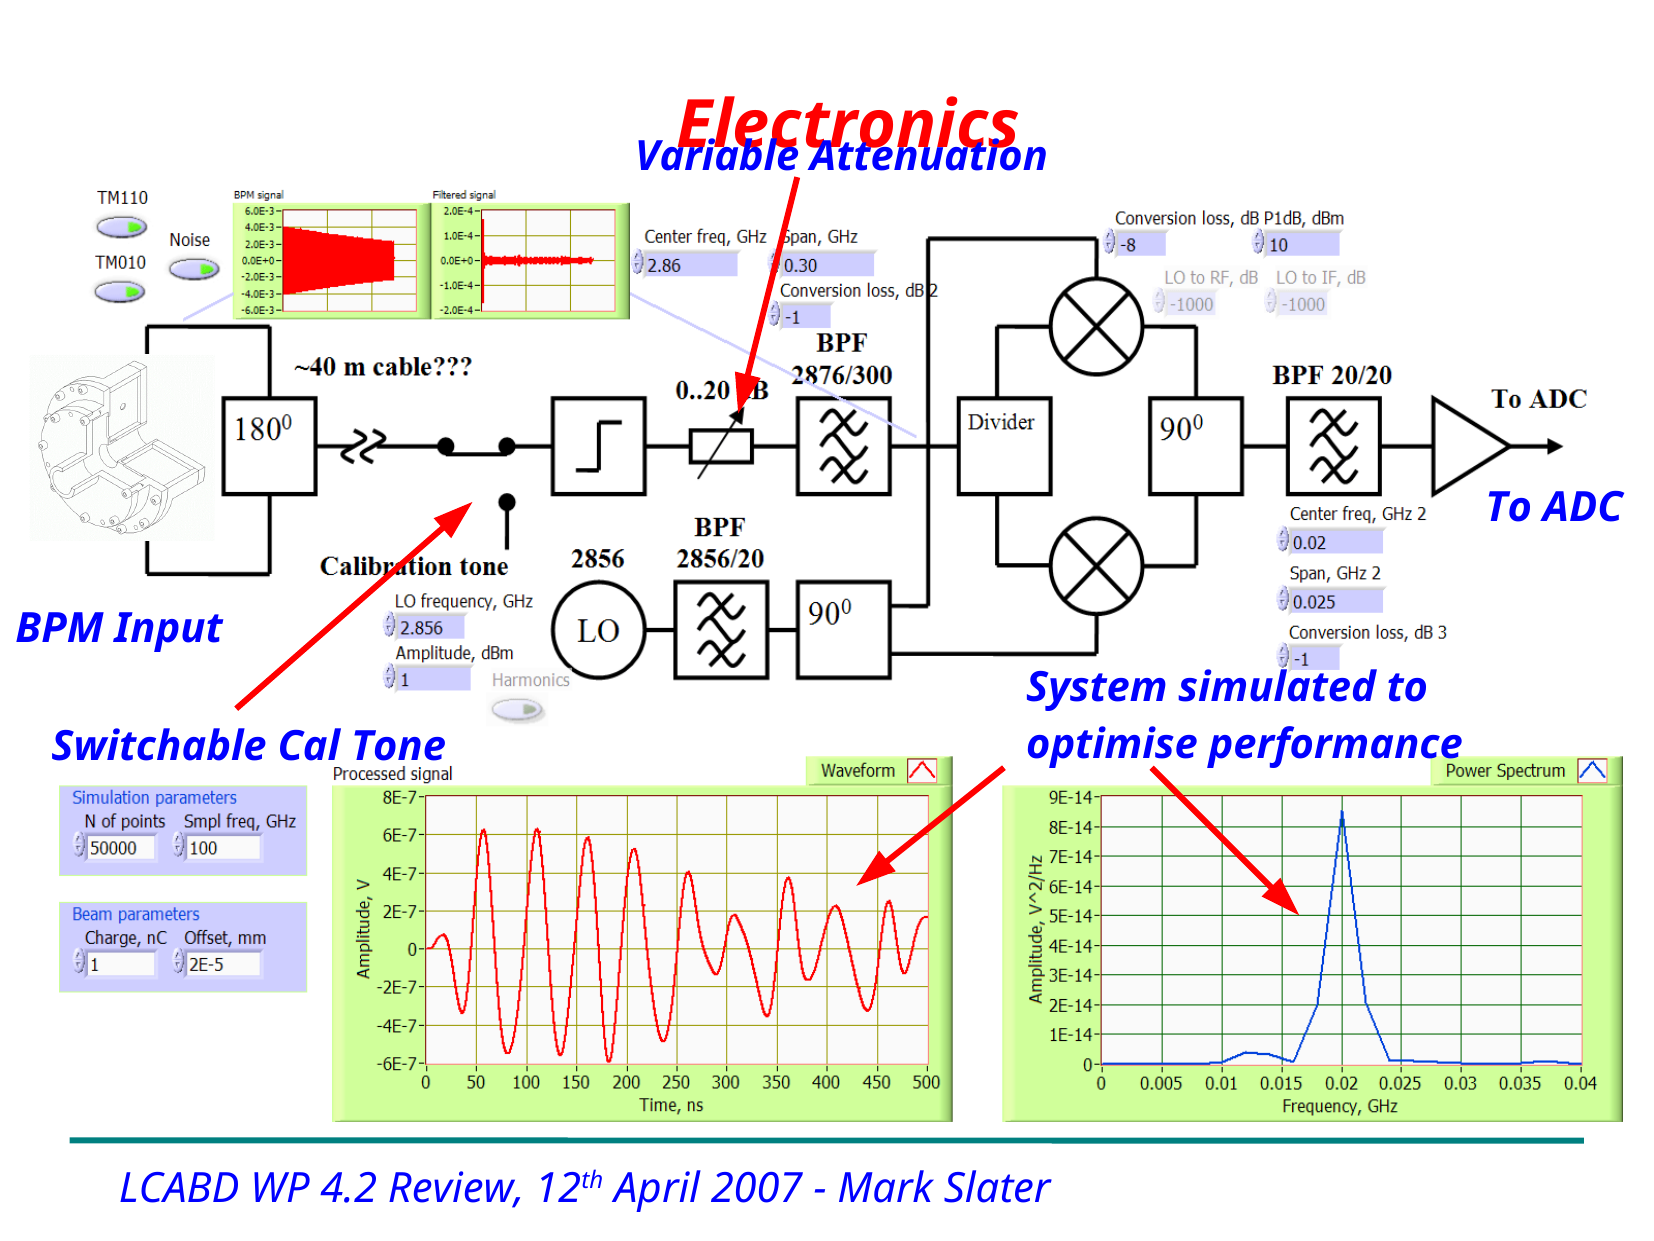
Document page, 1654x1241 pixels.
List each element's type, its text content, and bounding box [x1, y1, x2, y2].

text_box System simulated to optimise performance [1011, 649, 1477, 759]
text_box Switchable Cal Tone [36, 708, 473, 771]
text_box To ADC [1470, 469, 1654, 532]
text_box BPM Input [0, 590, 237, 653]
text_box Electronics [676, 74, 1021, 118]
picture [29, 177, 1623, 1123]
text_box Variable Attenuation [620, 118, 1056, 181]
text_box LCABD WP 4.2 Review, 12th April 2007 - Mark Slater [118, 1156, 1152, 1215]
